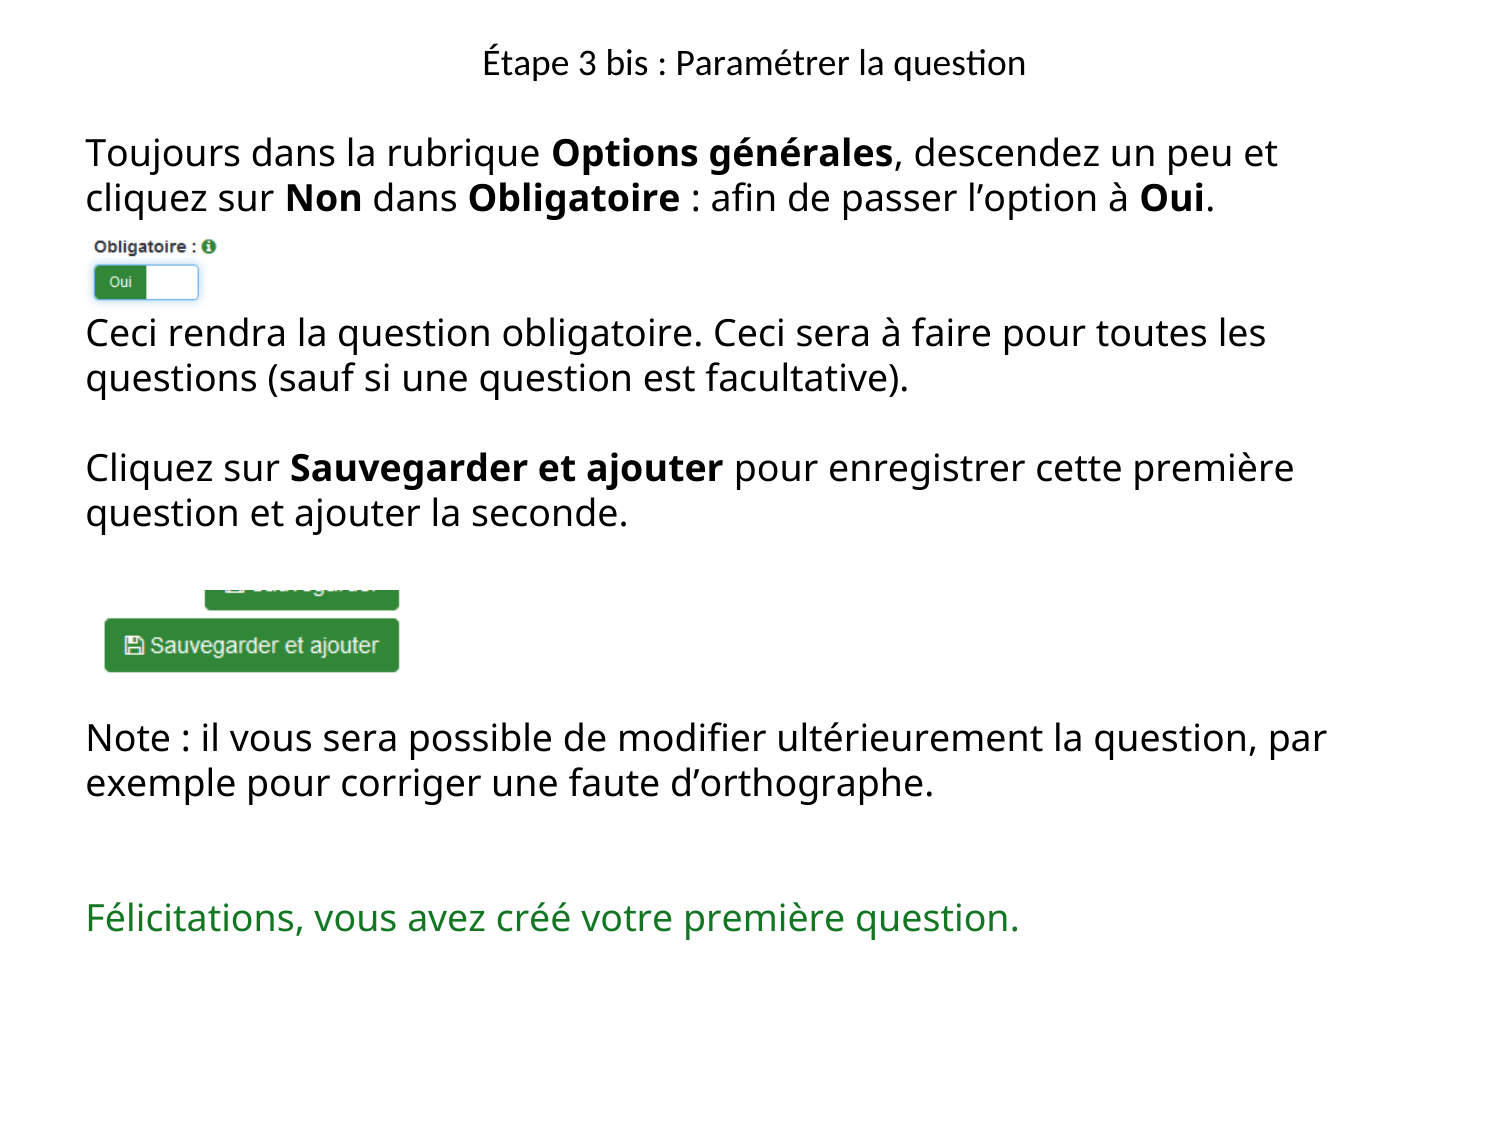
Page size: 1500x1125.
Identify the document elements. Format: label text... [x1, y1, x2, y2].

text_box Toujours dans la rubrique Options générales, descendez un peu et cliquez sur Non dans Obligatoire : afin de passer l’option à Oui. Ceci rendra la question obligatoire. Ceci sera à faire pour toutes les questions (sauf si une question est facultative). Cliquez sur Sauvegarder et ajouter pour enregistrer cette première question et ajouter la seconde. Note : il vous sera possible de modifier ultérieurement la question, par exemple pour corriger une faute d’orthographe. Félicitations, vous avez créé votre première question. [70, 121, 1383, 948]
picture [94, 590, 415, 682]
text_box Étape 3 bis : Paramétrer la question [40, 30, 1470, 91]
picture [82, 224, 249, 317]
